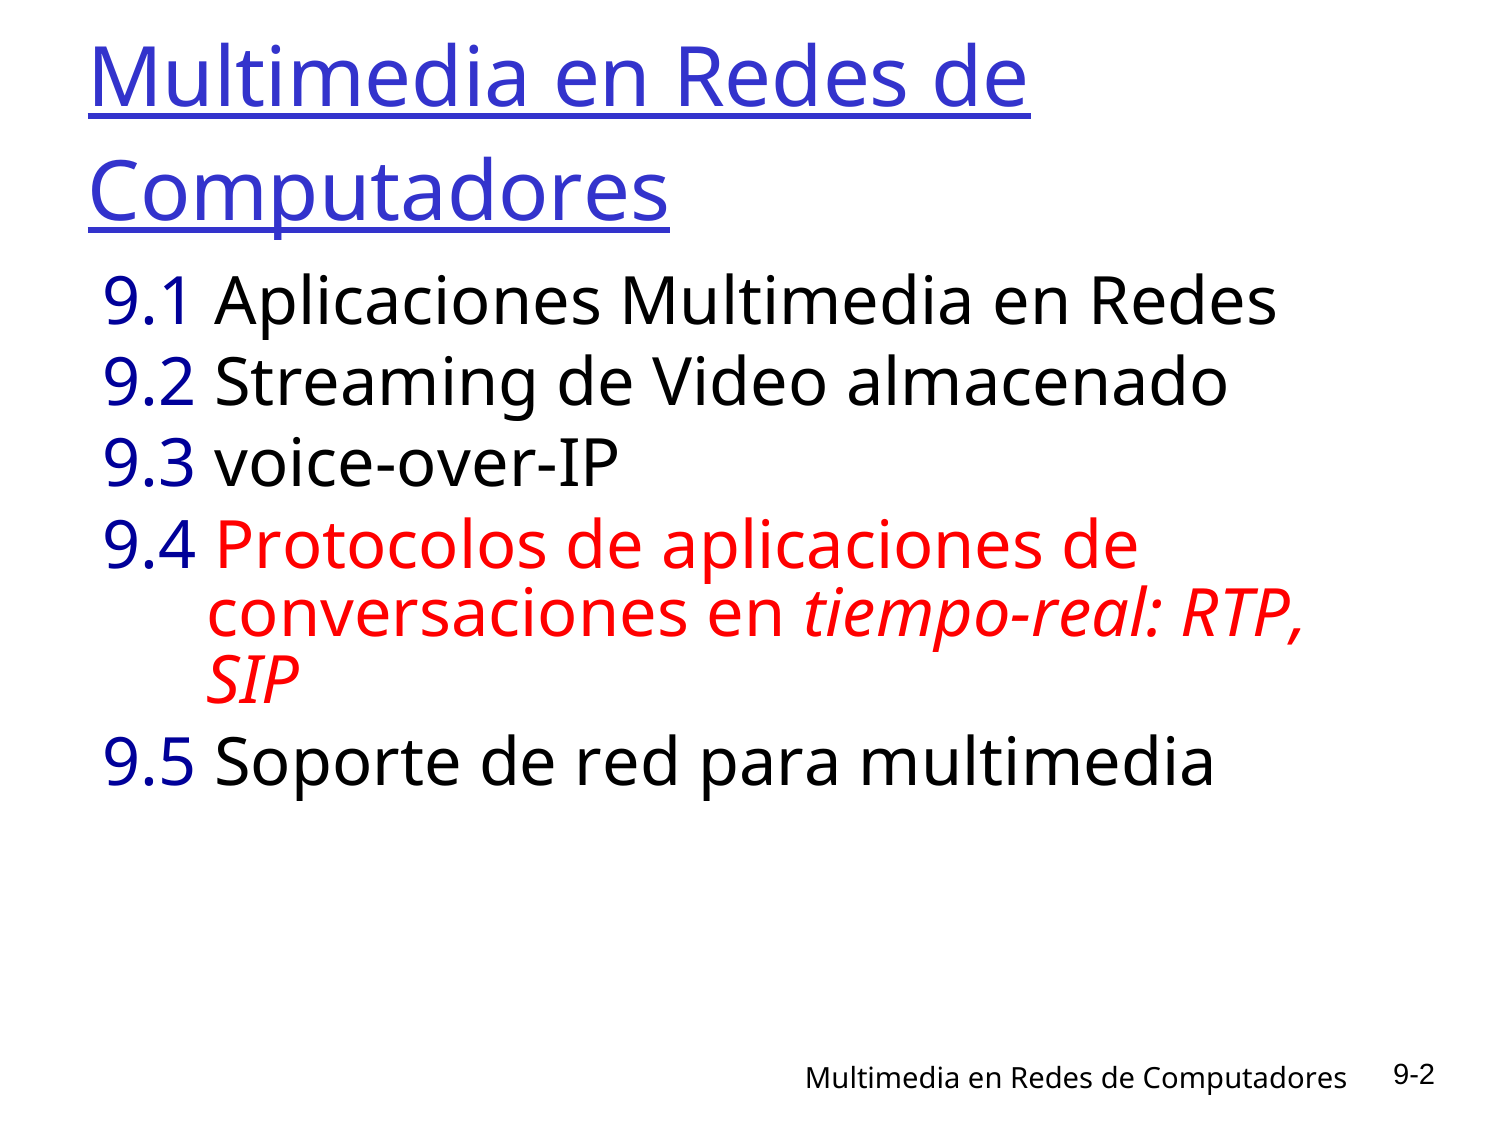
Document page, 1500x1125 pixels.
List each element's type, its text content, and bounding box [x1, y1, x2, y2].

title Multimedia en Redes de Computadores [87, 37, 1363, 226]
list 9.1 Aplicaciones Multimedia en Redes 9.2 Streaming de Video almacenado 9.3 voice-over-IP 9.4 Protocolos de aplicaciones de conversaciones en tiempo-real: RTP, SIP 9.5 Soporte de red para multimedia [87, 262, 1361, 1025]
